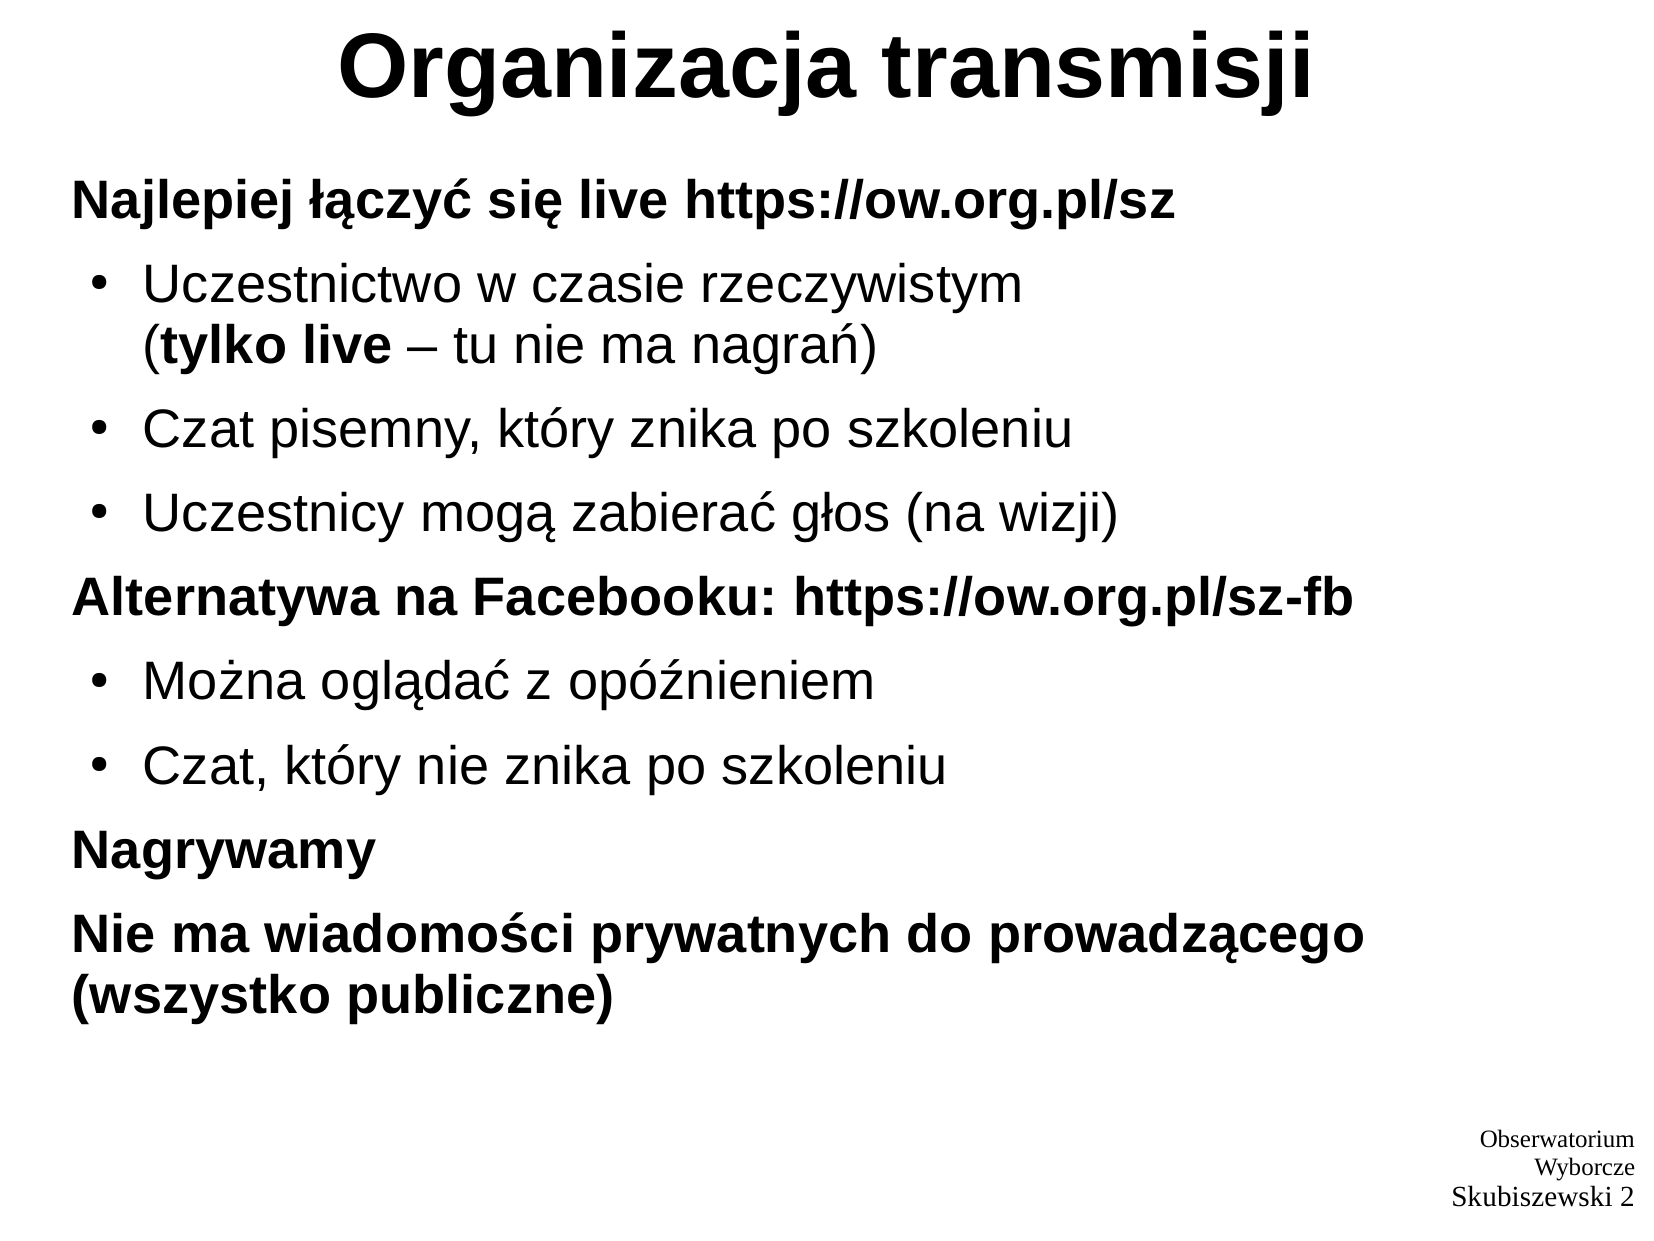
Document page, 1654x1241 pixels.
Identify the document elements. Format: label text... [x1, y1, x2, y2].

title Organizacja transmisji [82, 15, 1571, 223]
subtitle Najlepiej łączyć się live https://ow.org.pl/sz Uczestnictwo w czasie rzeczywistym (tylko live – tu nie ma nagrań) Czat pisemny, który znika po szkoleniu Uczestnicy mogą zabierać głos (na wizji) Alternatywa na Facebooku: https://ow.org.pl/sz-fb Można oglądać z opóźnieniem Czat, który nie znika po szkoleniu Nagrywamy Nie ma wiadomości prywatnych do prowadzącego (wszystko publiczne) [71, 169, 1561, 1171]
